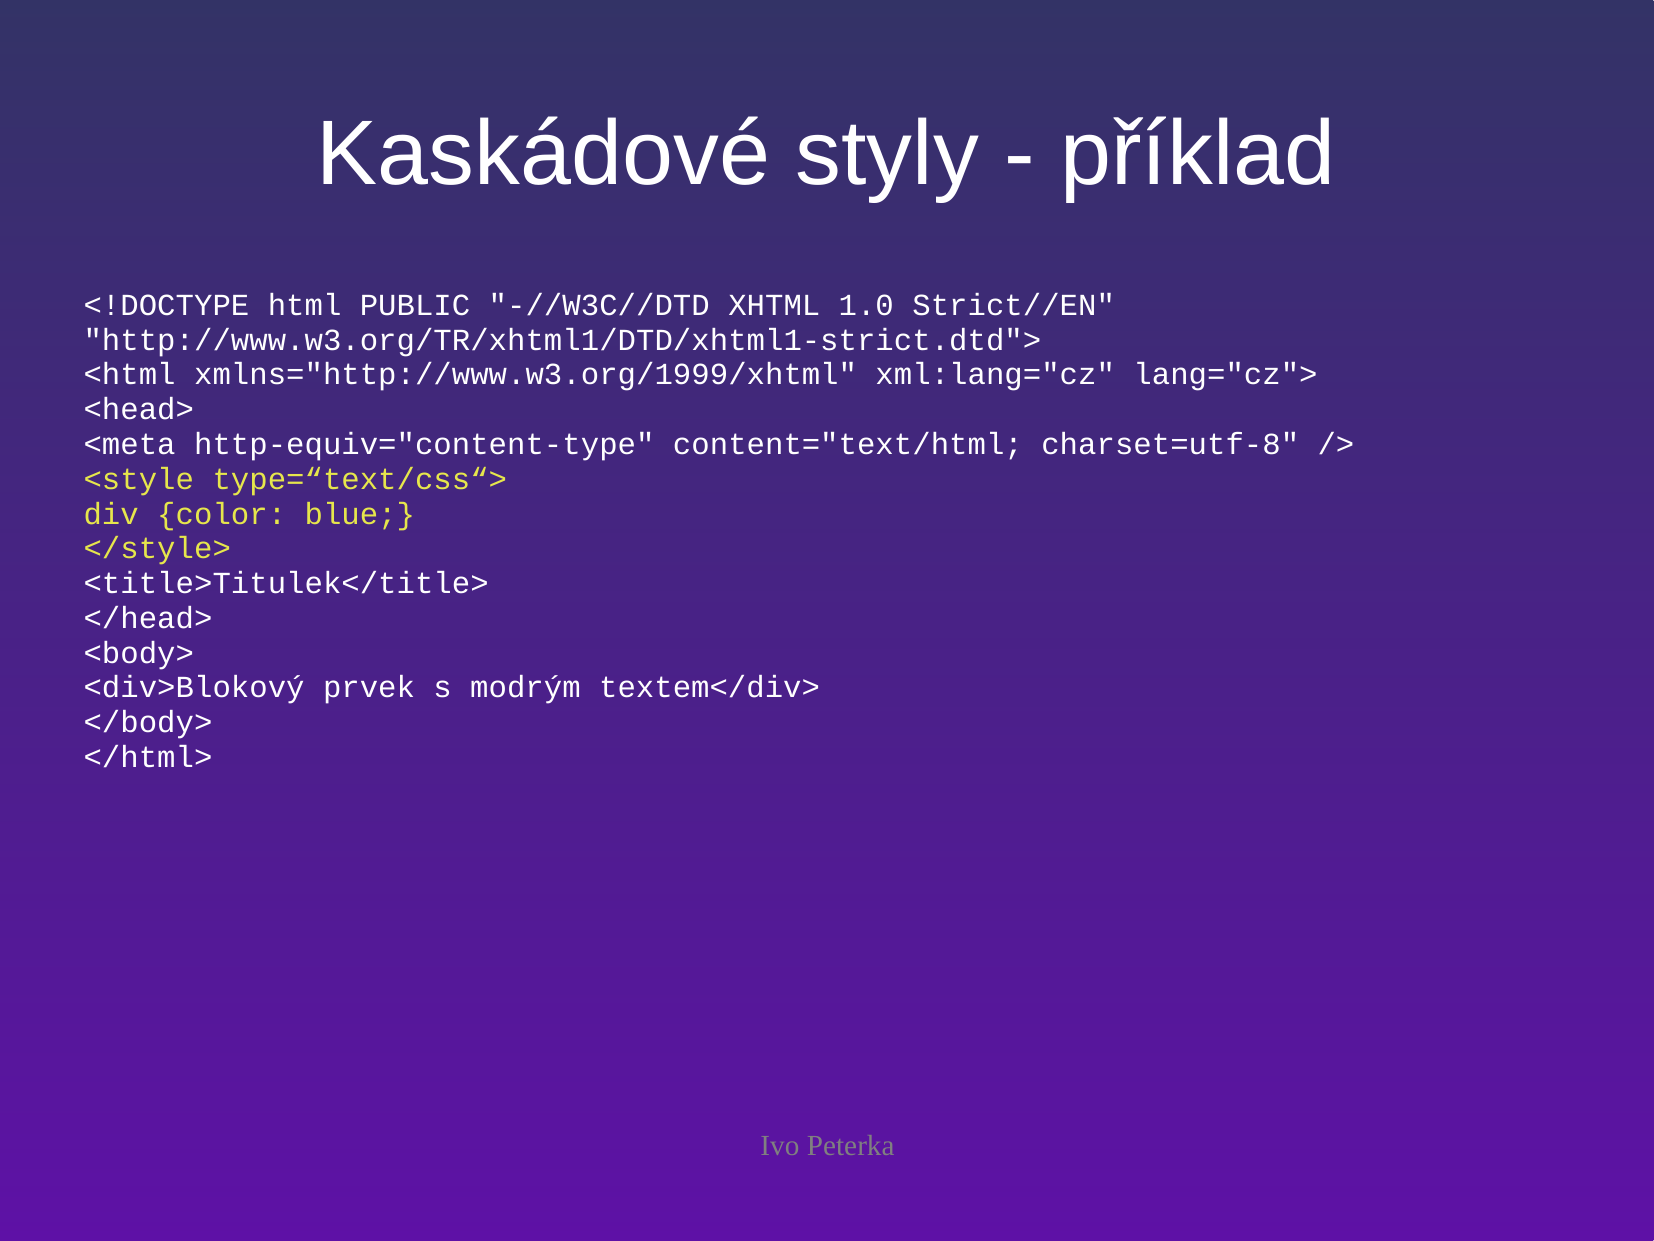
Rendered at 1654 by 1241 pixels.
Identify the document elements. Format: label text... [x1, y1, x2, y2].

chart [82, 290, 1570, 1108]
title Kaskádové styly - příklad [82, 49, 1571, 257]
